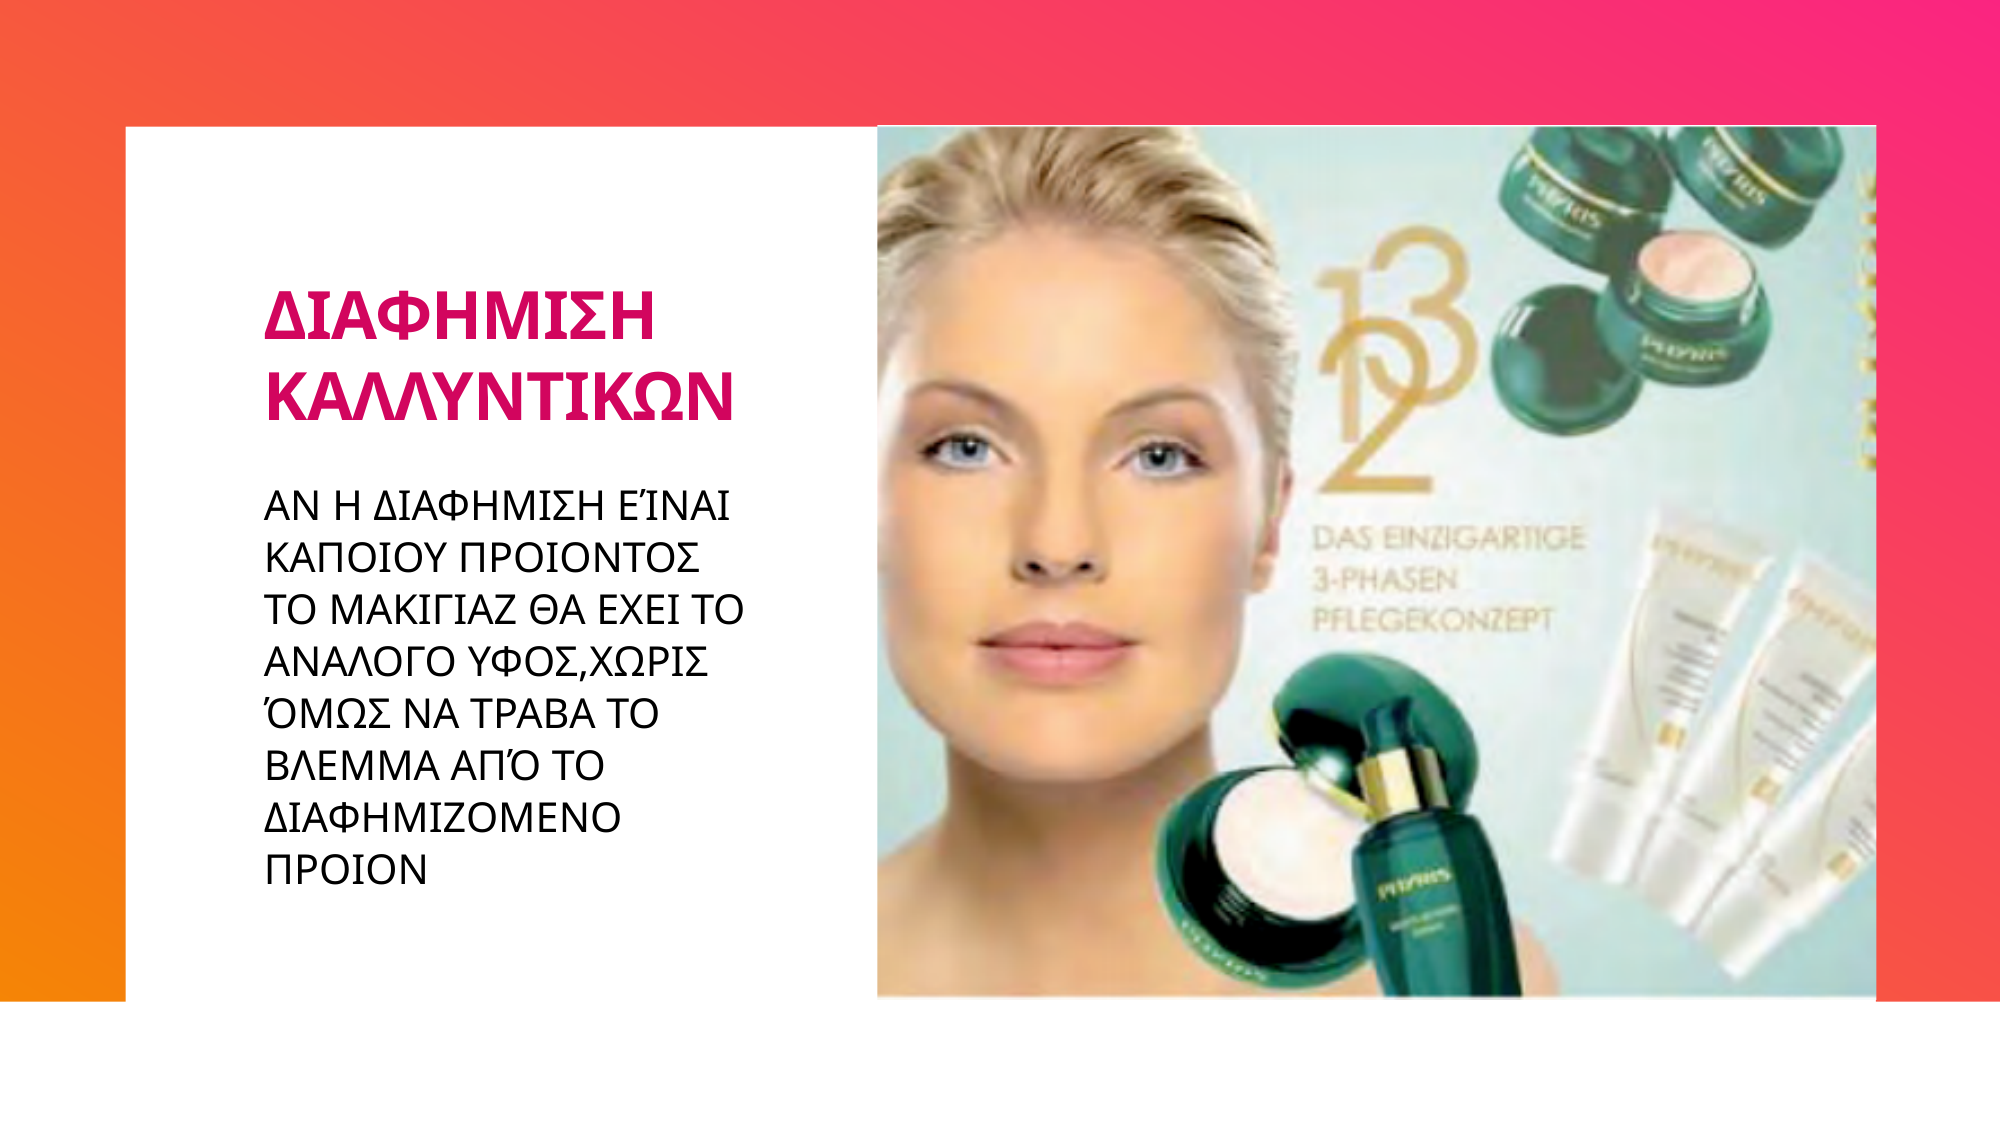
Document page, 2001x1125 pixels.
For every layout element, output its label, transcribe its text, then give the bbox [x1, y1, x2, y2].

title ΔΙΑΦΗΜΙΣΗ ΚΑΛΛΥΝΤΙΚΩΝ [248, 260, 766, 441]
list ΑΝ Η ΔΙΑΦΗΜΙΣΗ ΕΊΝΑΙ ΚΑΠΟΙΟΥ ΠΡΟΙΟΝΤΟΣ ΤΟ ΜΑΚΙΓΙΑΖ ΘΑ ΕΧΕΙ ΤΟ ΑΝΑΛΟΓΟ ΥΦΟΣ,ΧΩΡΙΣ ΌΜΩΣ ΝΑ ΤΡΑΒΑ ΤΟ ΒΛΕΜΜΑ ΑΠΌ ΤΟ ΔΙΑΦΗΜΙΖΟΜΕΝΟ ΠΡΟΙΟΝ [248, 469, 766, 904]
picture [877, 125, 1877, 1000]
